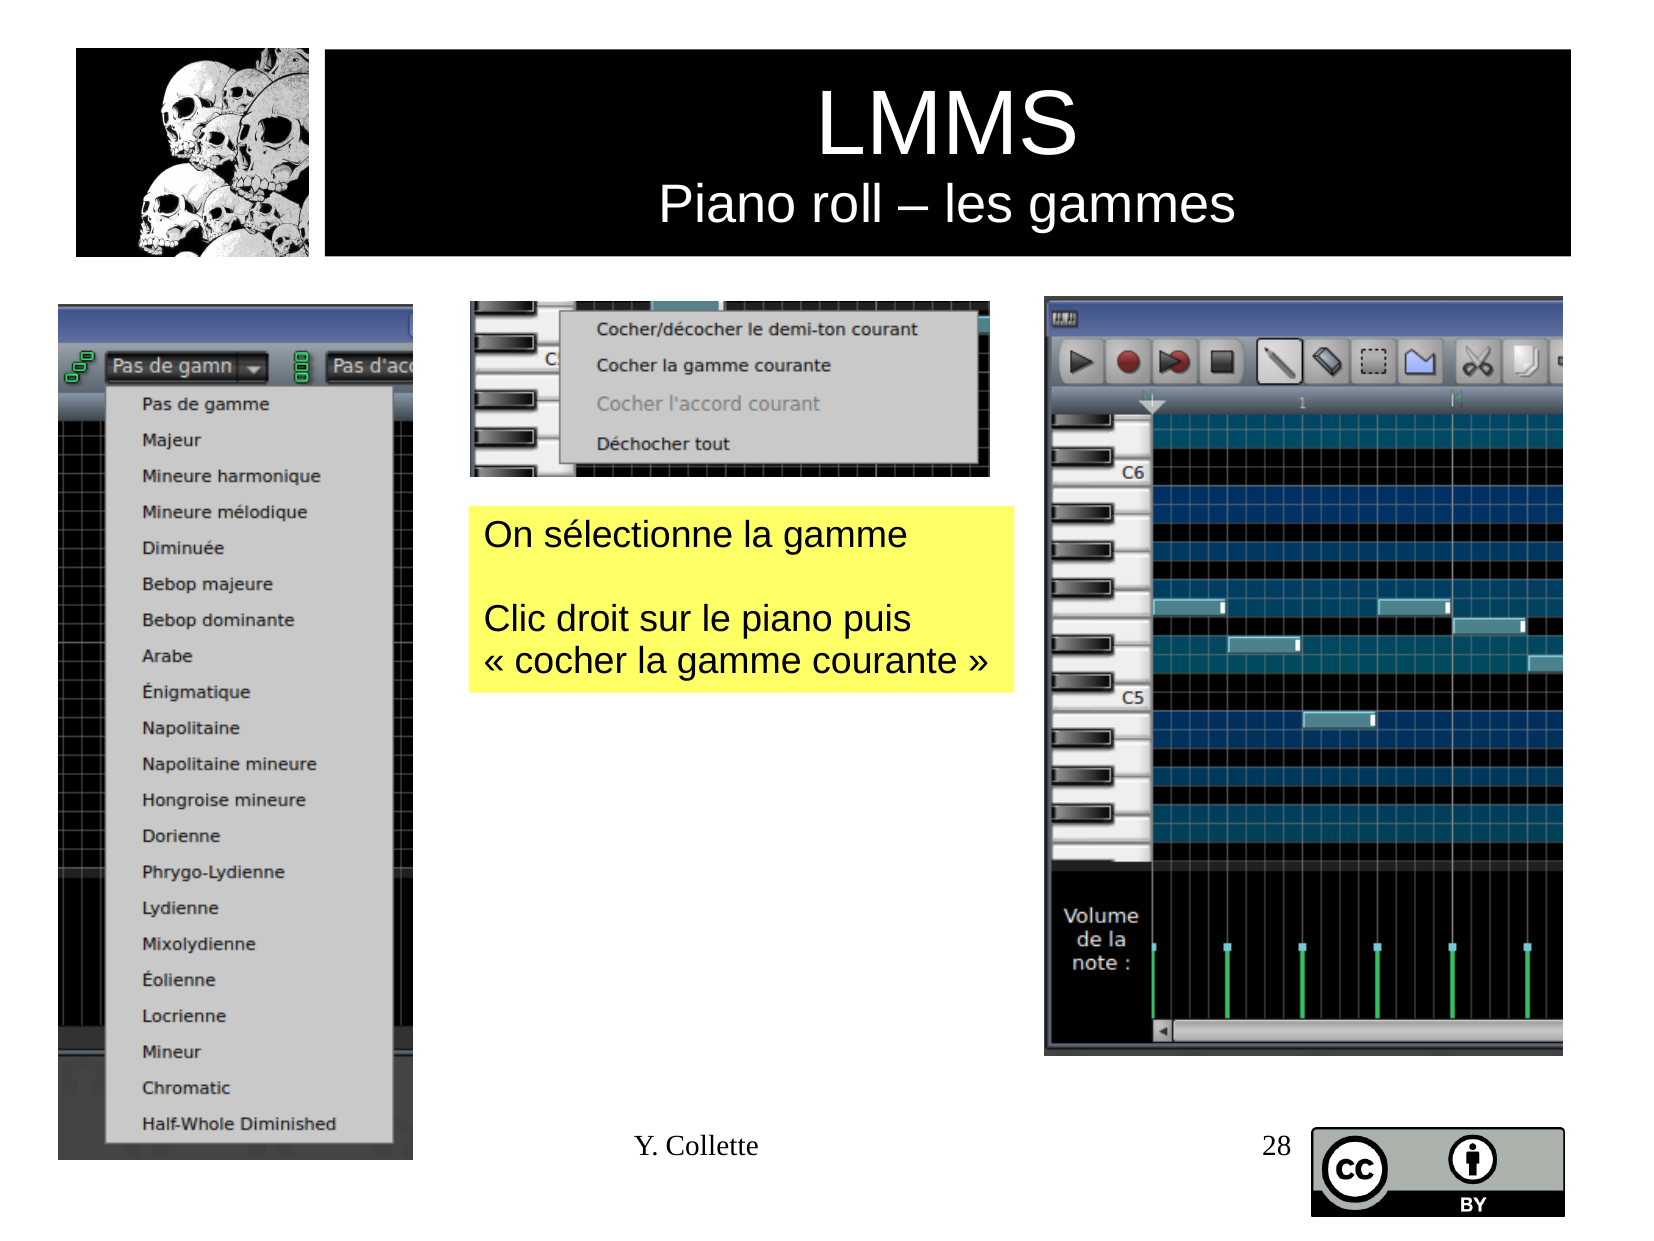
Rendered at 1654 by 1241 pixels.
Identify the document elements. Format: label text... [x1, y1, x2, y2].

picture [76, 48, 309, 257]
picture [1311, 1127, 1565, 1217]
picture [1044, 296, 1563, 1056]
picture [470, 301, 990, 477]
picture [58, 304, 413, 1160]
title LMMS Piano roll – les gammes [324, 49, 1571, 257]
text_box On sélectionne la gamme Clic droit sur le piano puis « cocher la gamme courante » [468, 506, 1015, 693]
